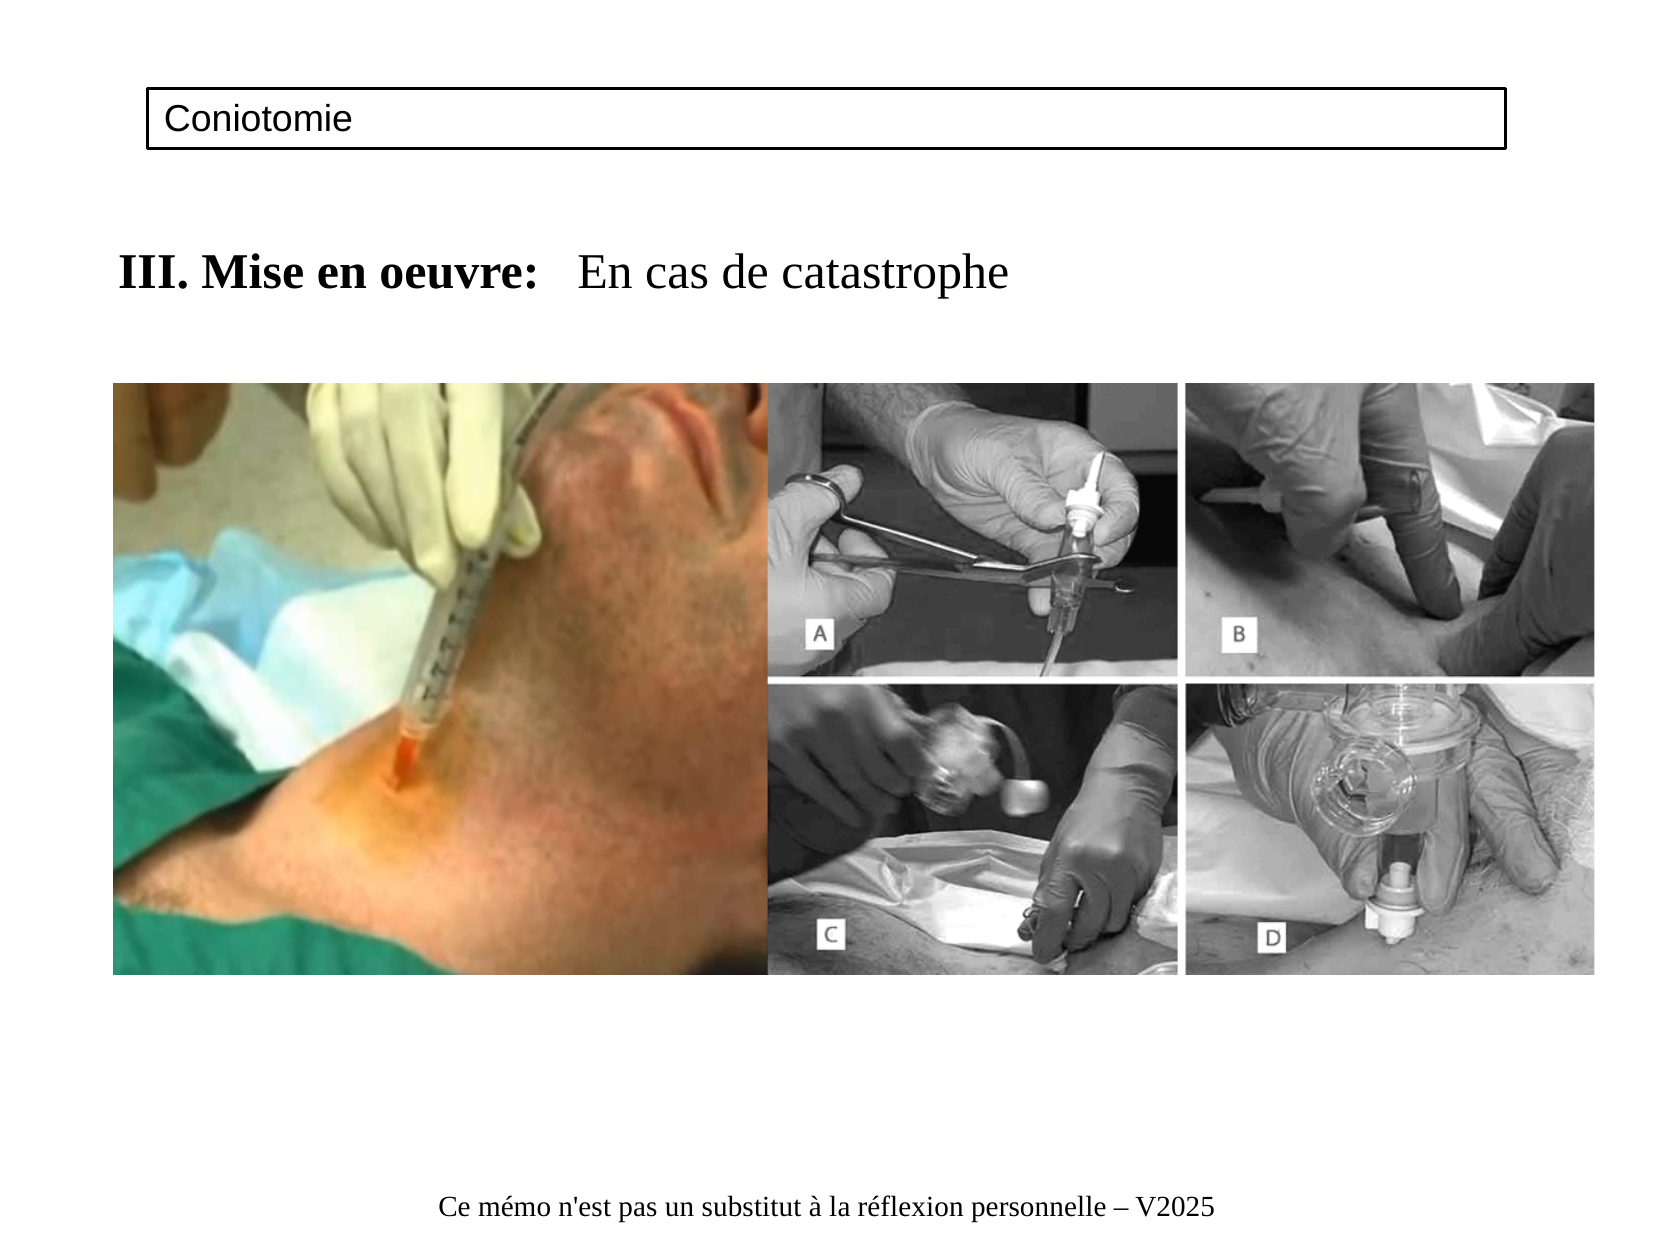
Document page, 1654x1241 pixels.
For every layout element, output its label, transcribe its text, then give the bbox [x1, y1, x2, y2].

picture [113, 383, 1595, 975]
text_box Coniotomie [147, 88, 1506, 149]
text_box III. Mise en oeuvre: En cas de catastrophe [103, 236, 1518, 309]
text_box Ce mémo n'est pas un substitut à la réflexion personnelle – V2025 [358, 1183, 1296, 1231]
